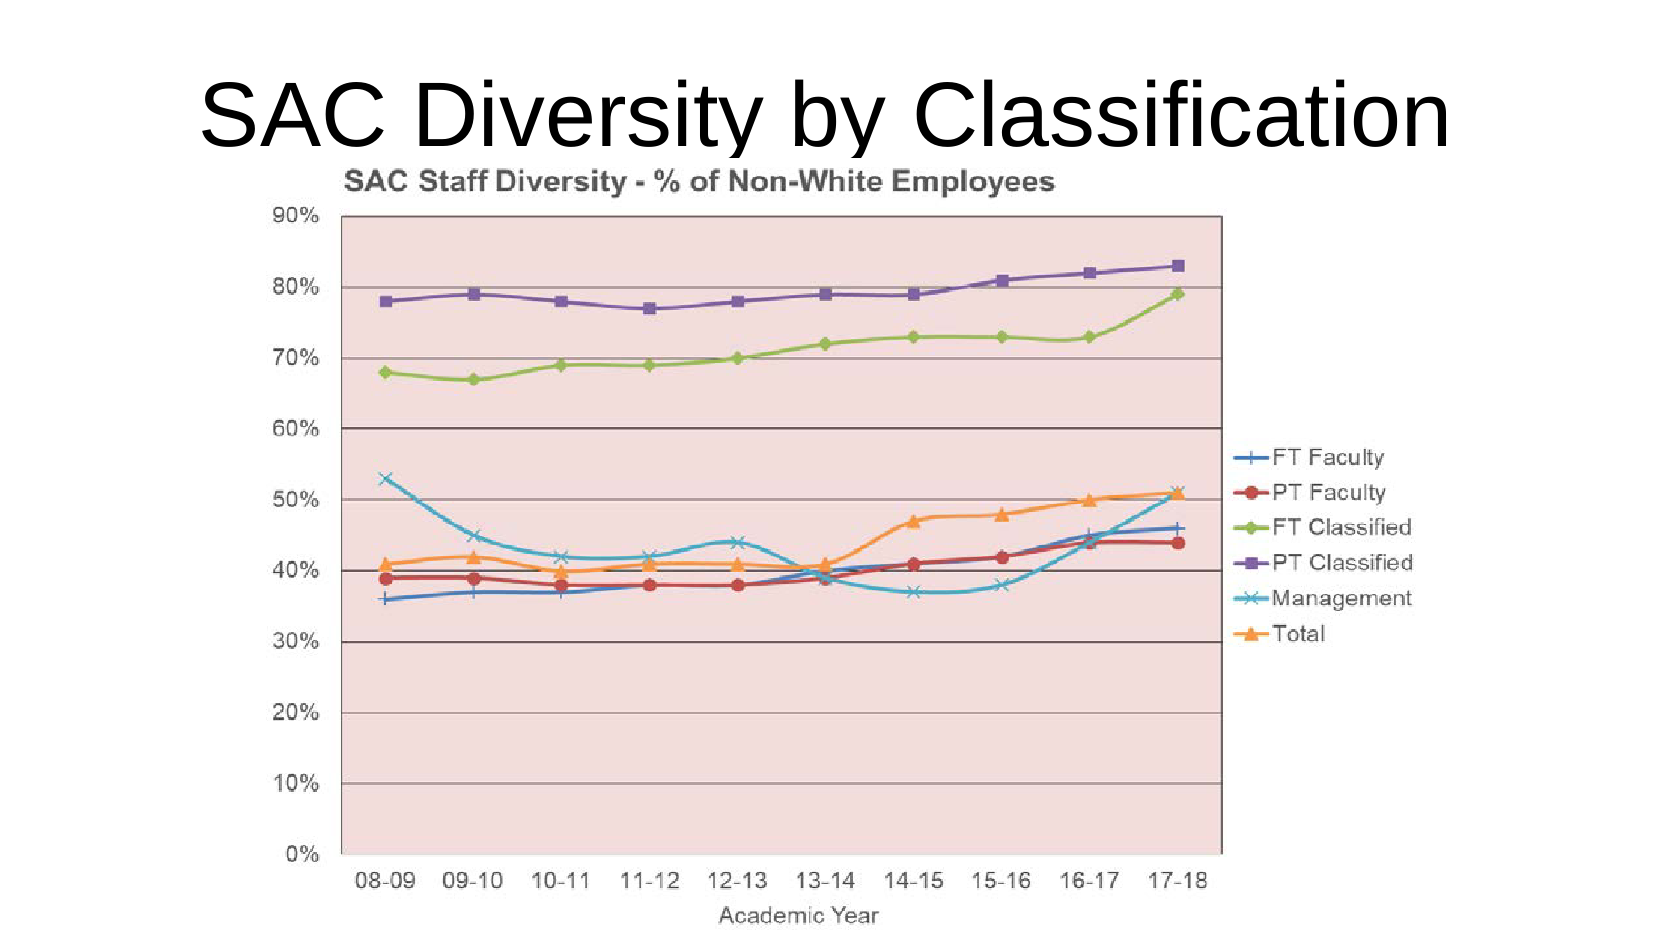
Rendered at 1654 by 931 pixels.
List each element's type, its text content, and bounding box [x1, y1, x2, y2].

picture [254, 158, 1425, 931]
title SAC Diversity by Classification [82, 37, 1571, 193]
